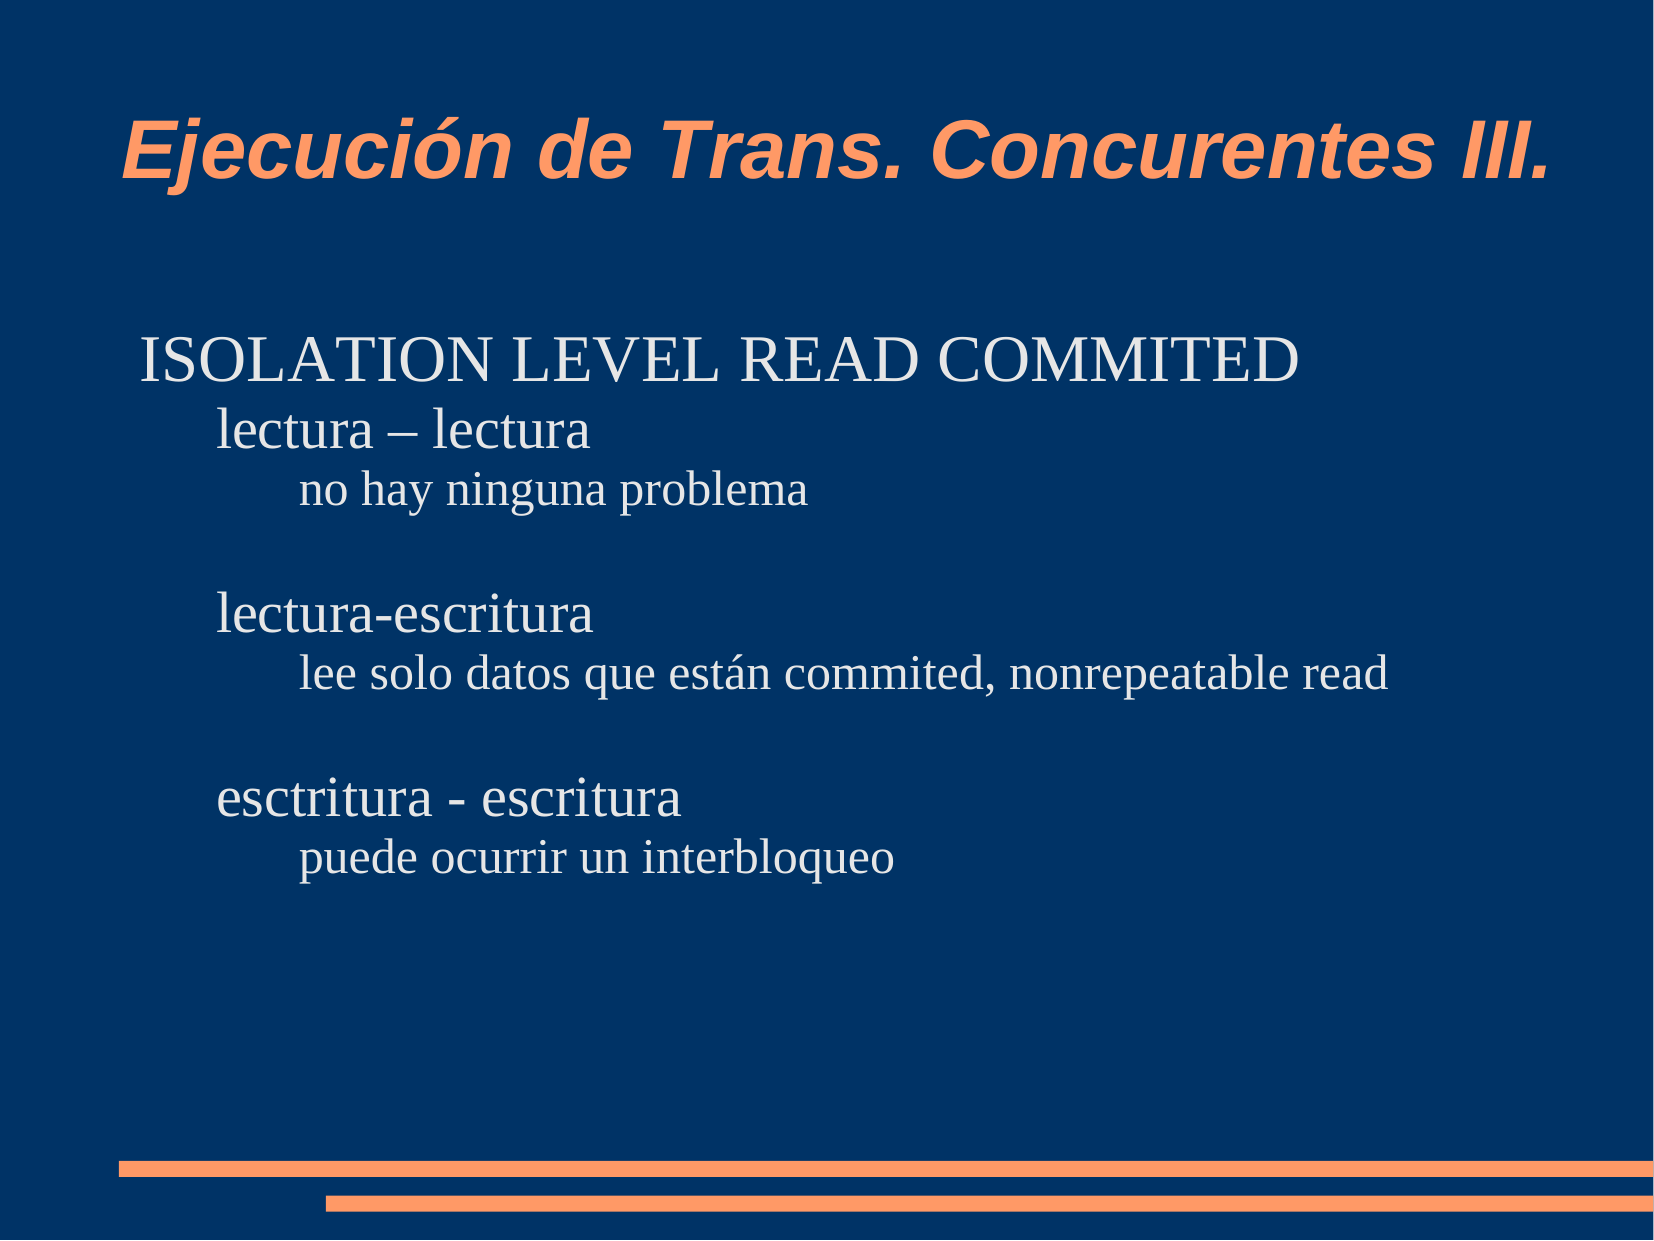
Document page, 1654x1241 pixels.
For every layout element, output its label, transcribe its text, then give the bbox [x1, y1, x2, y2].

title Ejecución de Trans. Concurentes III. [121, 53, 1595, 247]
list ISOLATION LEVEL READ COMMITED lectura – lectura no hay ninguna problema lectura-escritura lee solo datos que están commited, nonrepeatable read esctritura - escritura puede ocurrir un interbloqueo [121, 322, 1561, 1118]
